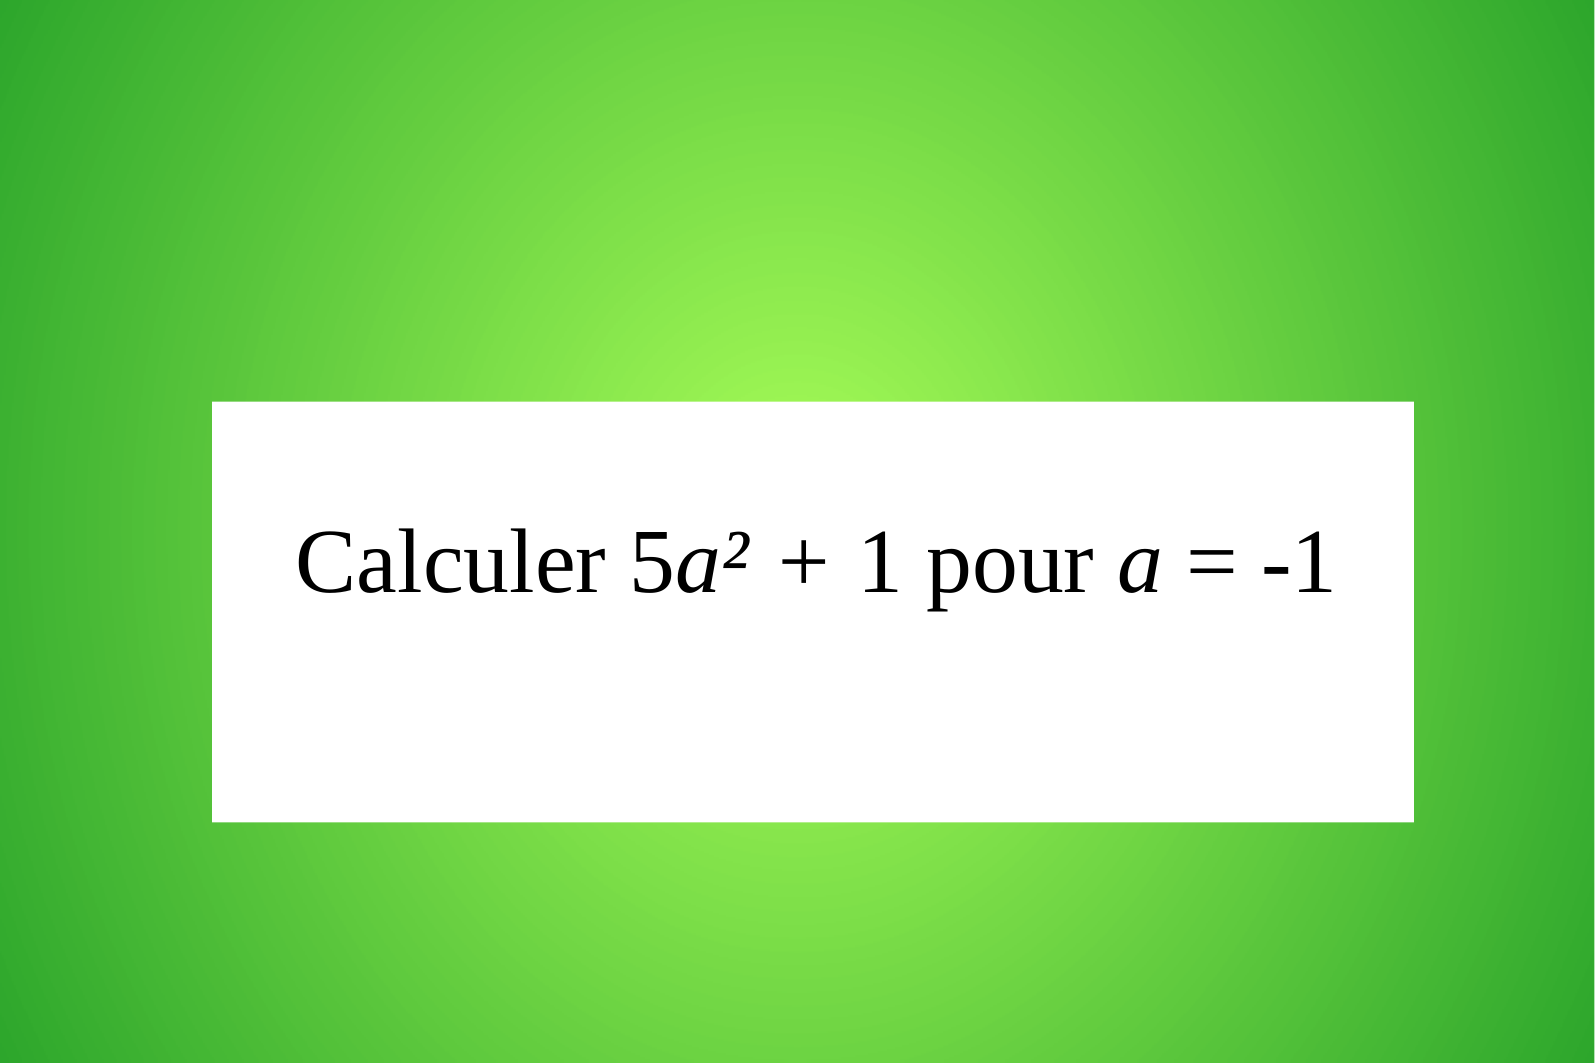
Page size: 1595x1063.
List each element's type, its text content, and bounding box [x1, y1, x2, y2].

text_box Calculer 5a² + 1 pour a = -1 [212, 401, 1414, 823]
picture [0, 0, 1595, 1063]
